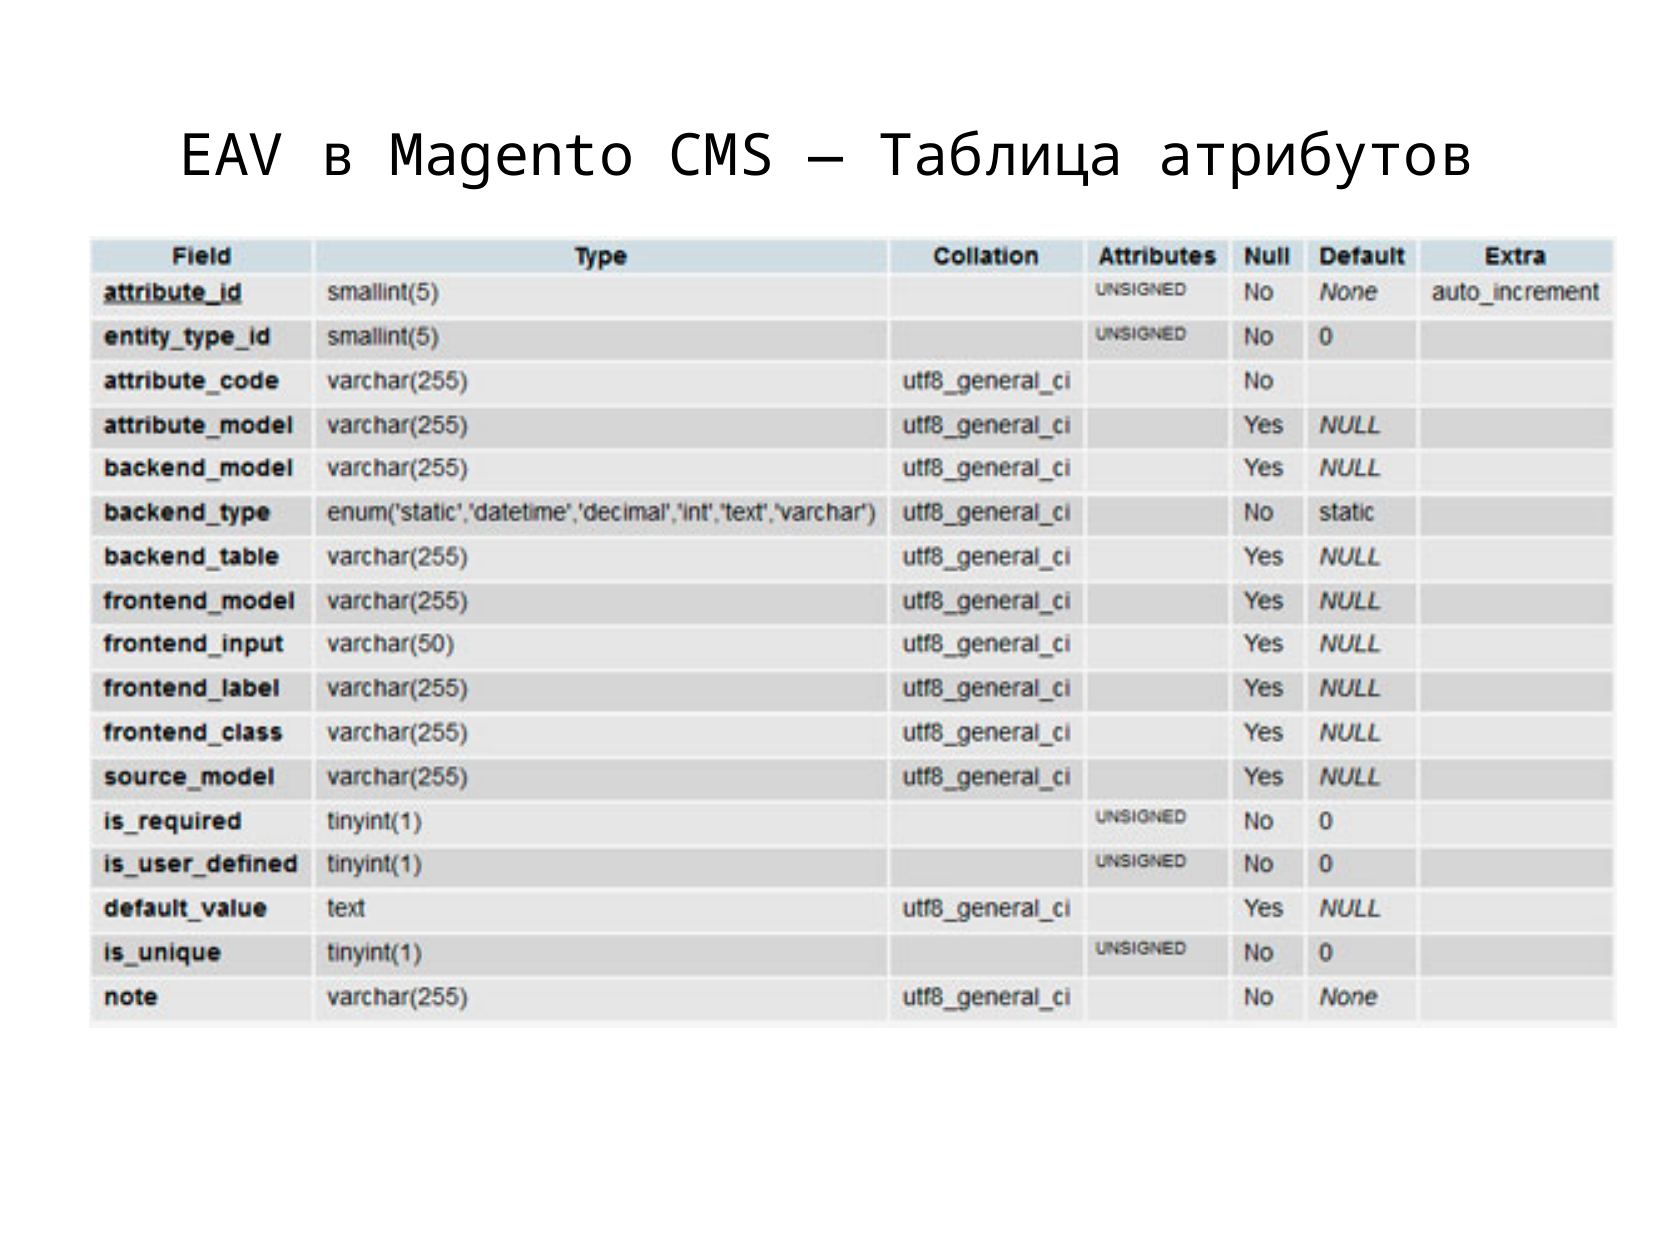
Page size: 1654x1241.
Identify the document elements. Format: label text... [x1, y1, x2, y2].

title EAV в Magento CMS — Таблица атрибутов [82, 49, 1571, 257]
picture [89, 236, 1617, 1028]
